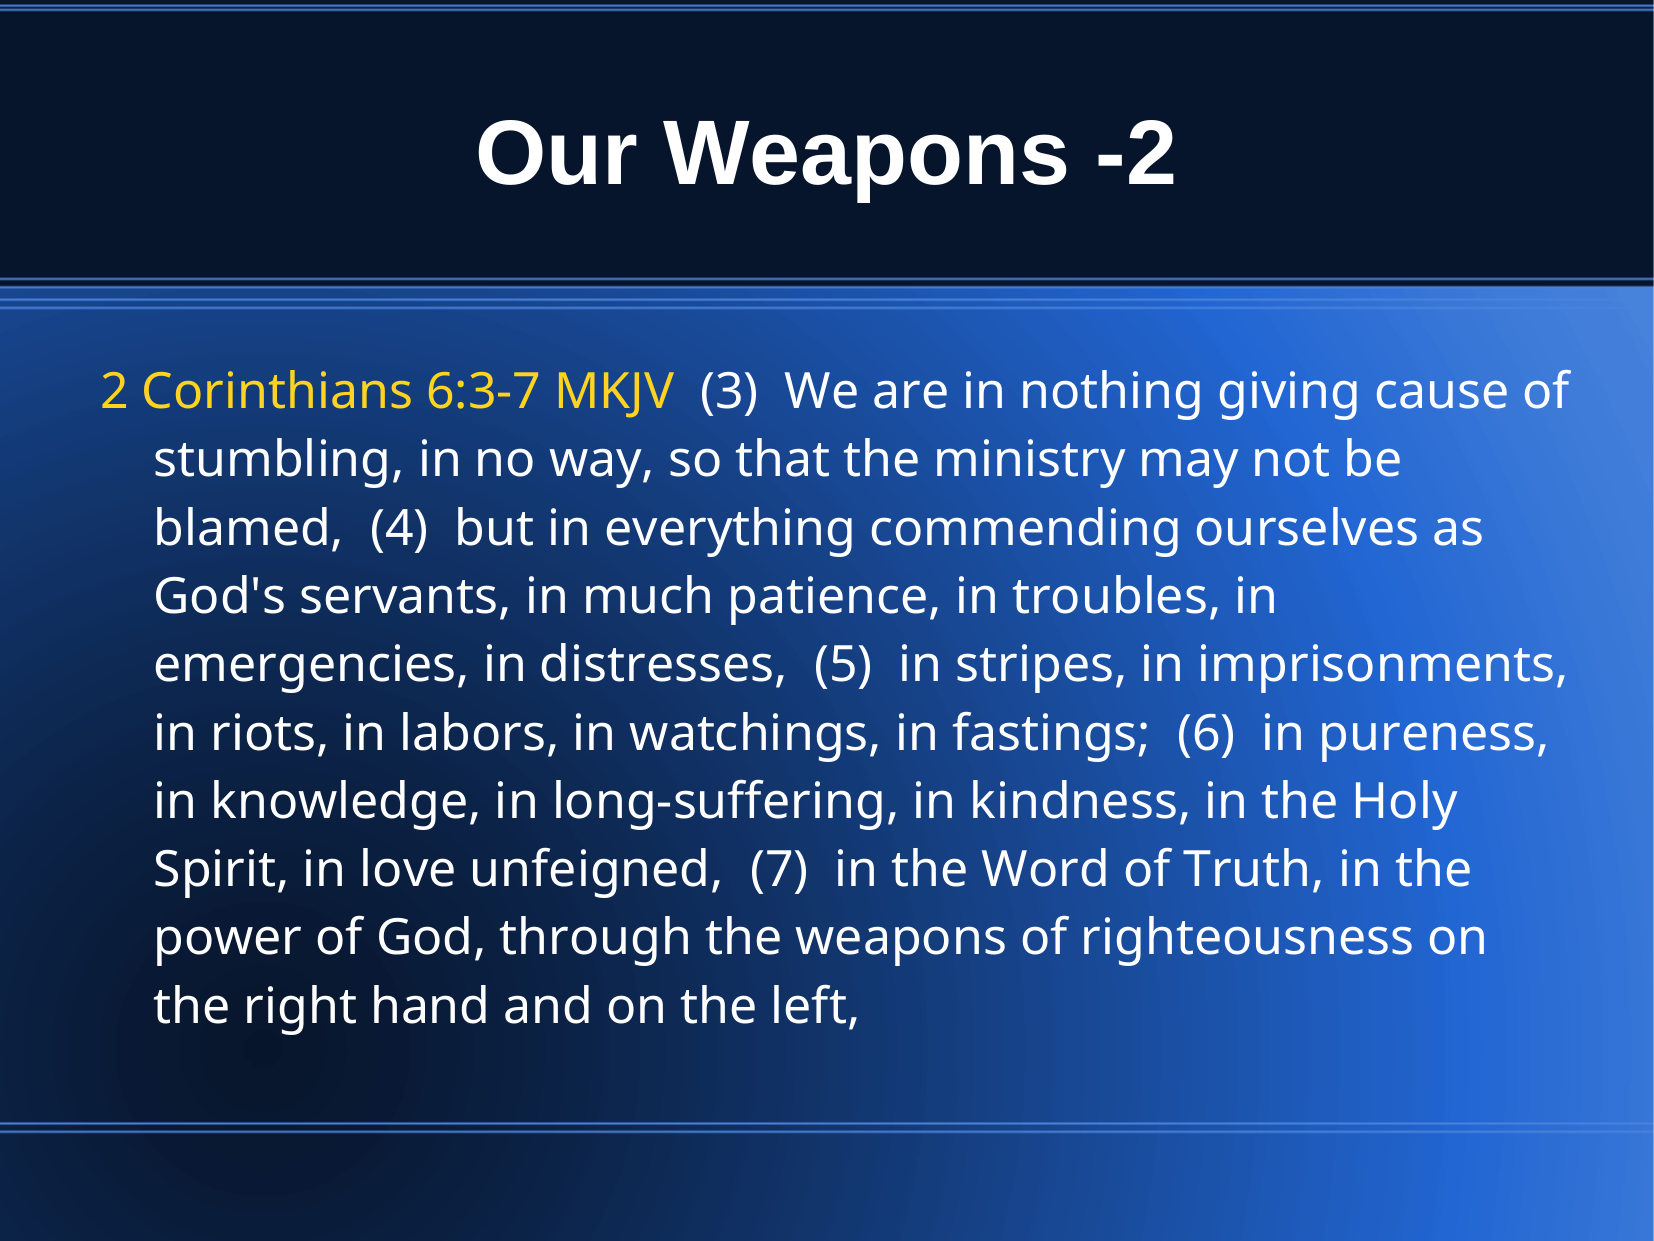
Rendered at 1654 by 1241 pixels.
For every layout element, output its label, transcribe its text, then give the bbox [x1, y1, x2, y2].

list 2 Corinthians 6:3-7 MKJV (3) We are in nothing giving cause of stumbling, in no way, so that the ministry may not be blamed, (4) but in everything commending ourselves as God's servants, in much patience, in troubles, in emergencies, in distresses, (5) in stripes, in imprisonments, in riots, in labors, in watchings, in fastings; (6) in pureness, in knowledge, in long-suffering, in kindness, in the Holy Spirit, in love unfeigned, (7) in the Word of Truth, in the power of God, through the weapons of righteousness on the right hand and on the left, [82, 355, 1571, 1077]
title Our Weapons -2 [82, 56, 1571, 250]
picture [0, 0, 1654, 1241]
